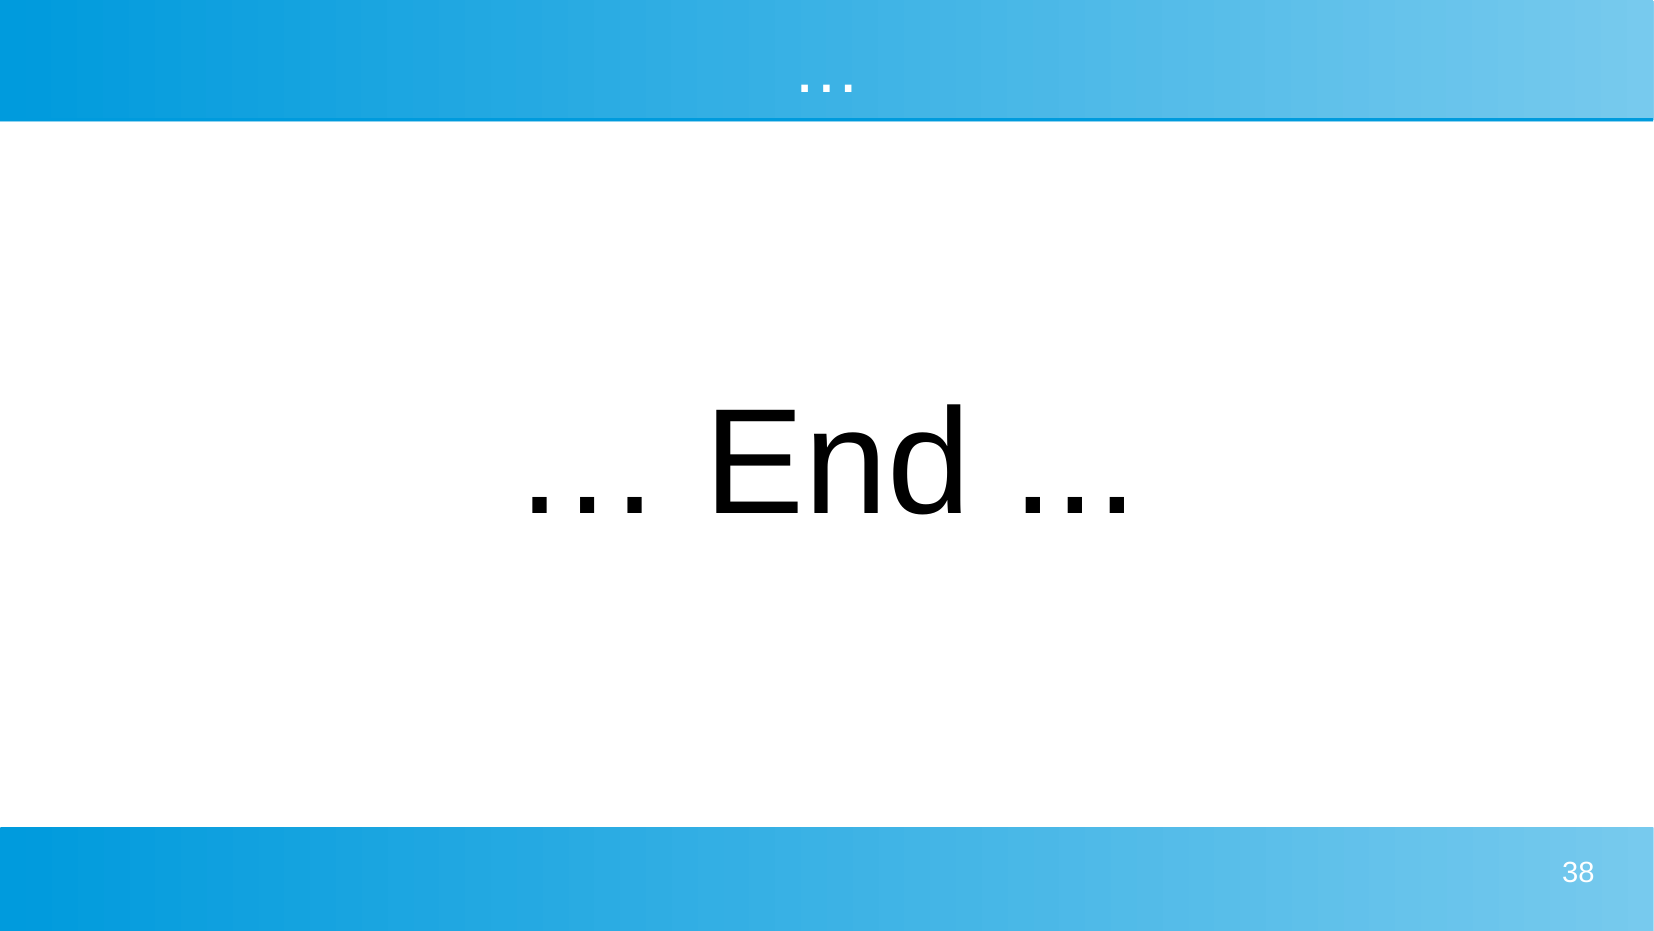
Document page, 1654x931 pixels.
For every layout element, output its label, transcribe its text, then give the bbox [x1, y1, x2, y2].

title … [59, 29, 1595, 108]
list … End ... [59, 121, 1595, 798]
